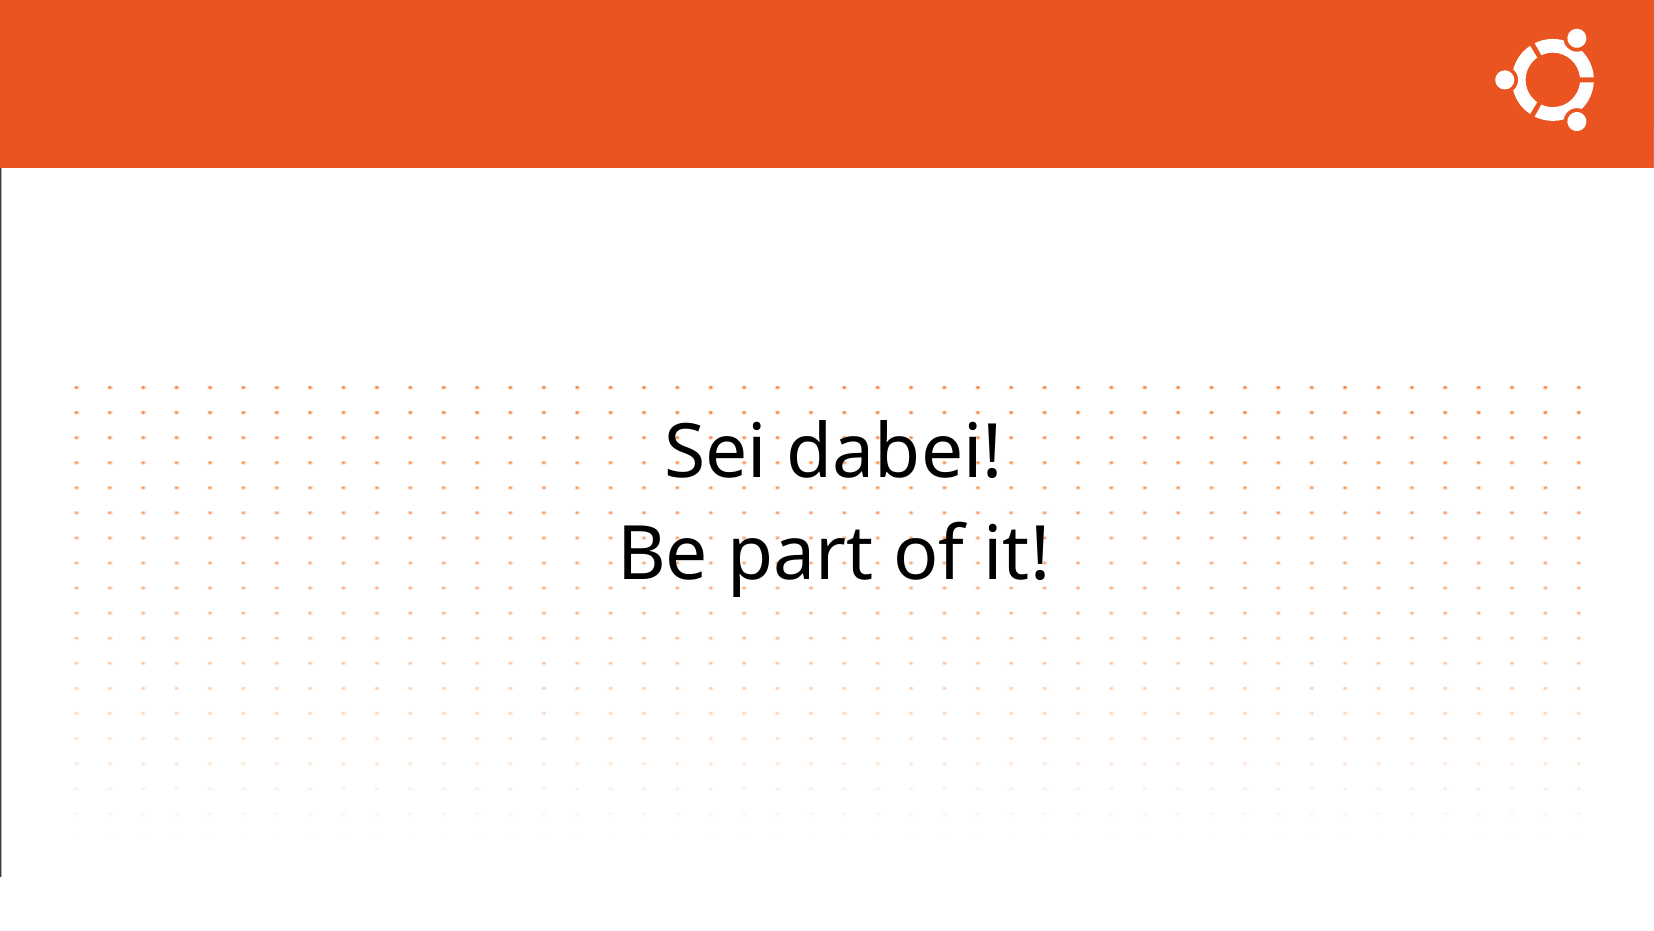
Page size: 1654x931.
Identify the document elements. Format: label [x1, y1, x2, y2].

picture [0, 0, 1654, 877]
list [82, 299, 1577, 832]
